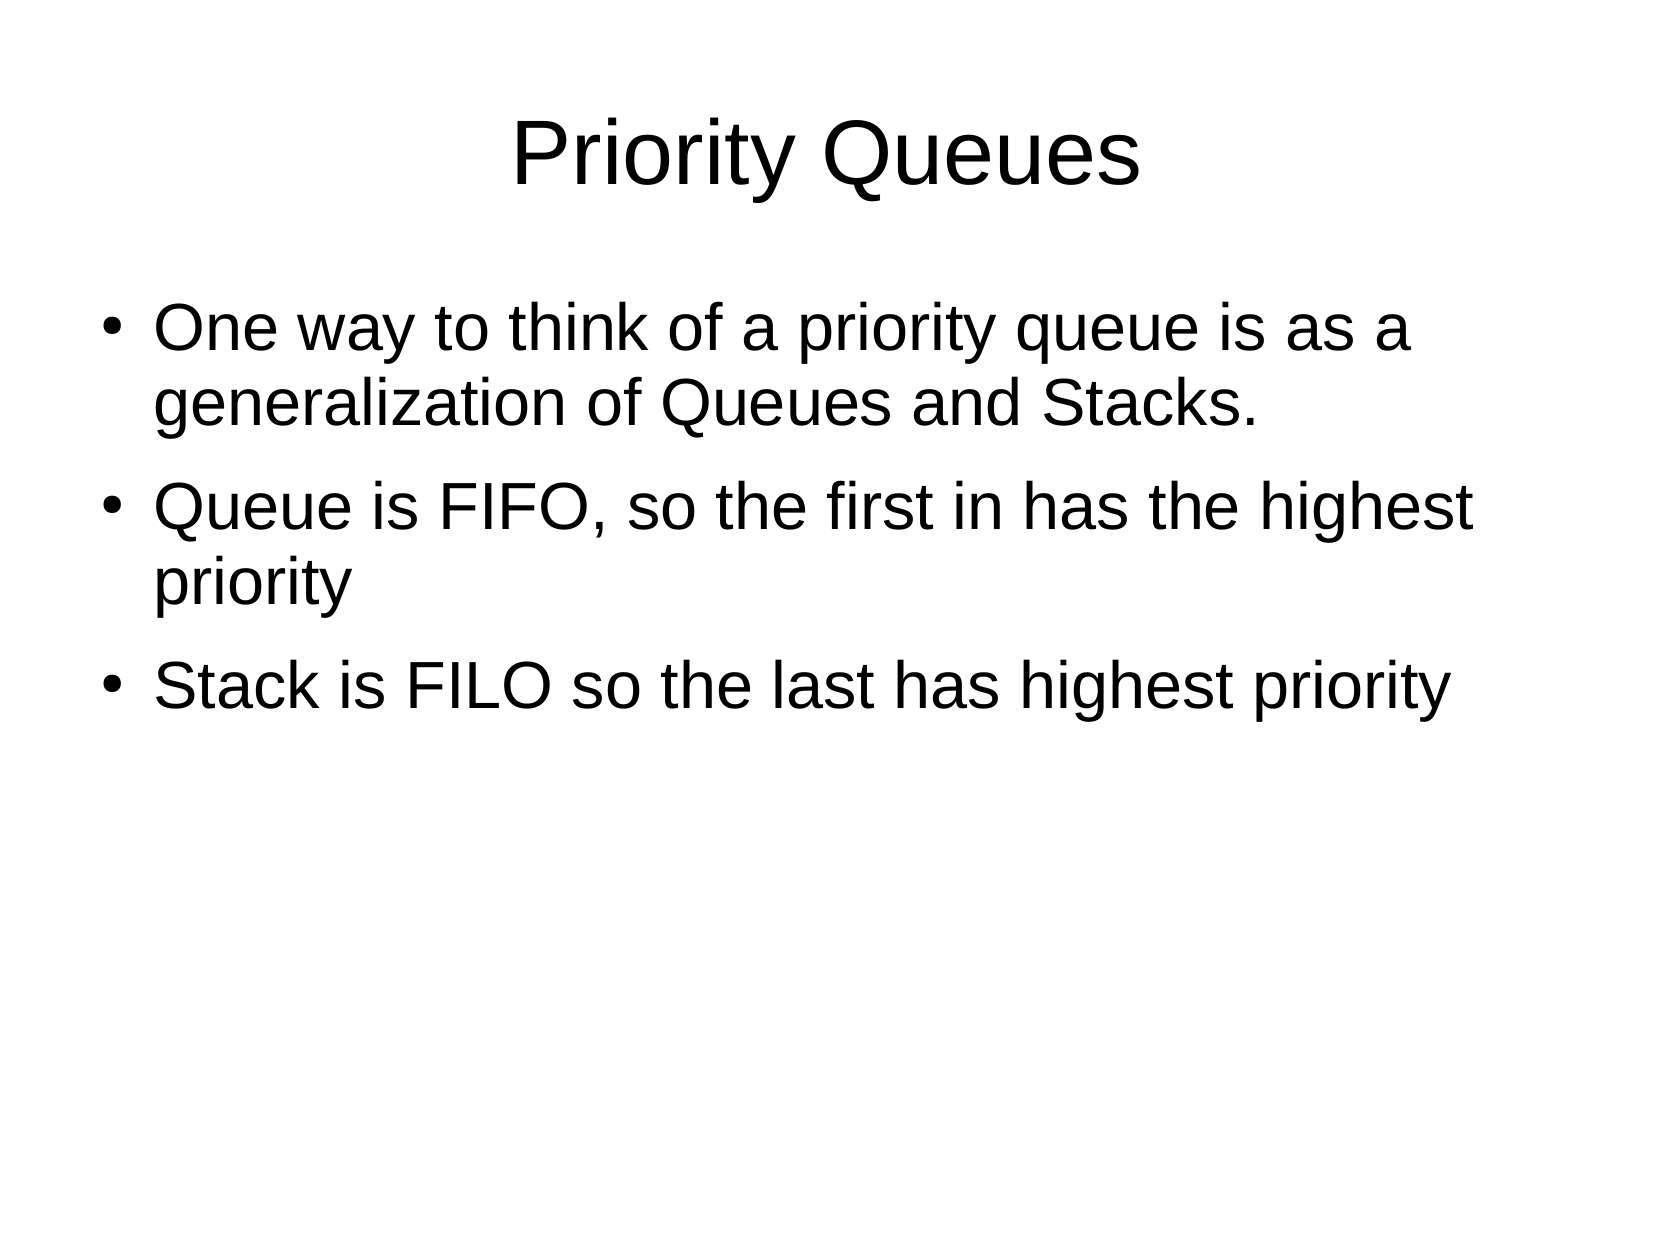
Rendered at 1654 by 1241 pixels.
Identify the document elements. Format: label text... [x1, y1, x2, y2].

list One way to think of a priority queue is as a generalization of Queues and Stacks. Queue is FIFO, so the first in has the highest priority Stack is FILO so the last has highest priority [82, 290, 1571, 1094]
title Priority Queues [82, 56, 1571, 250]
